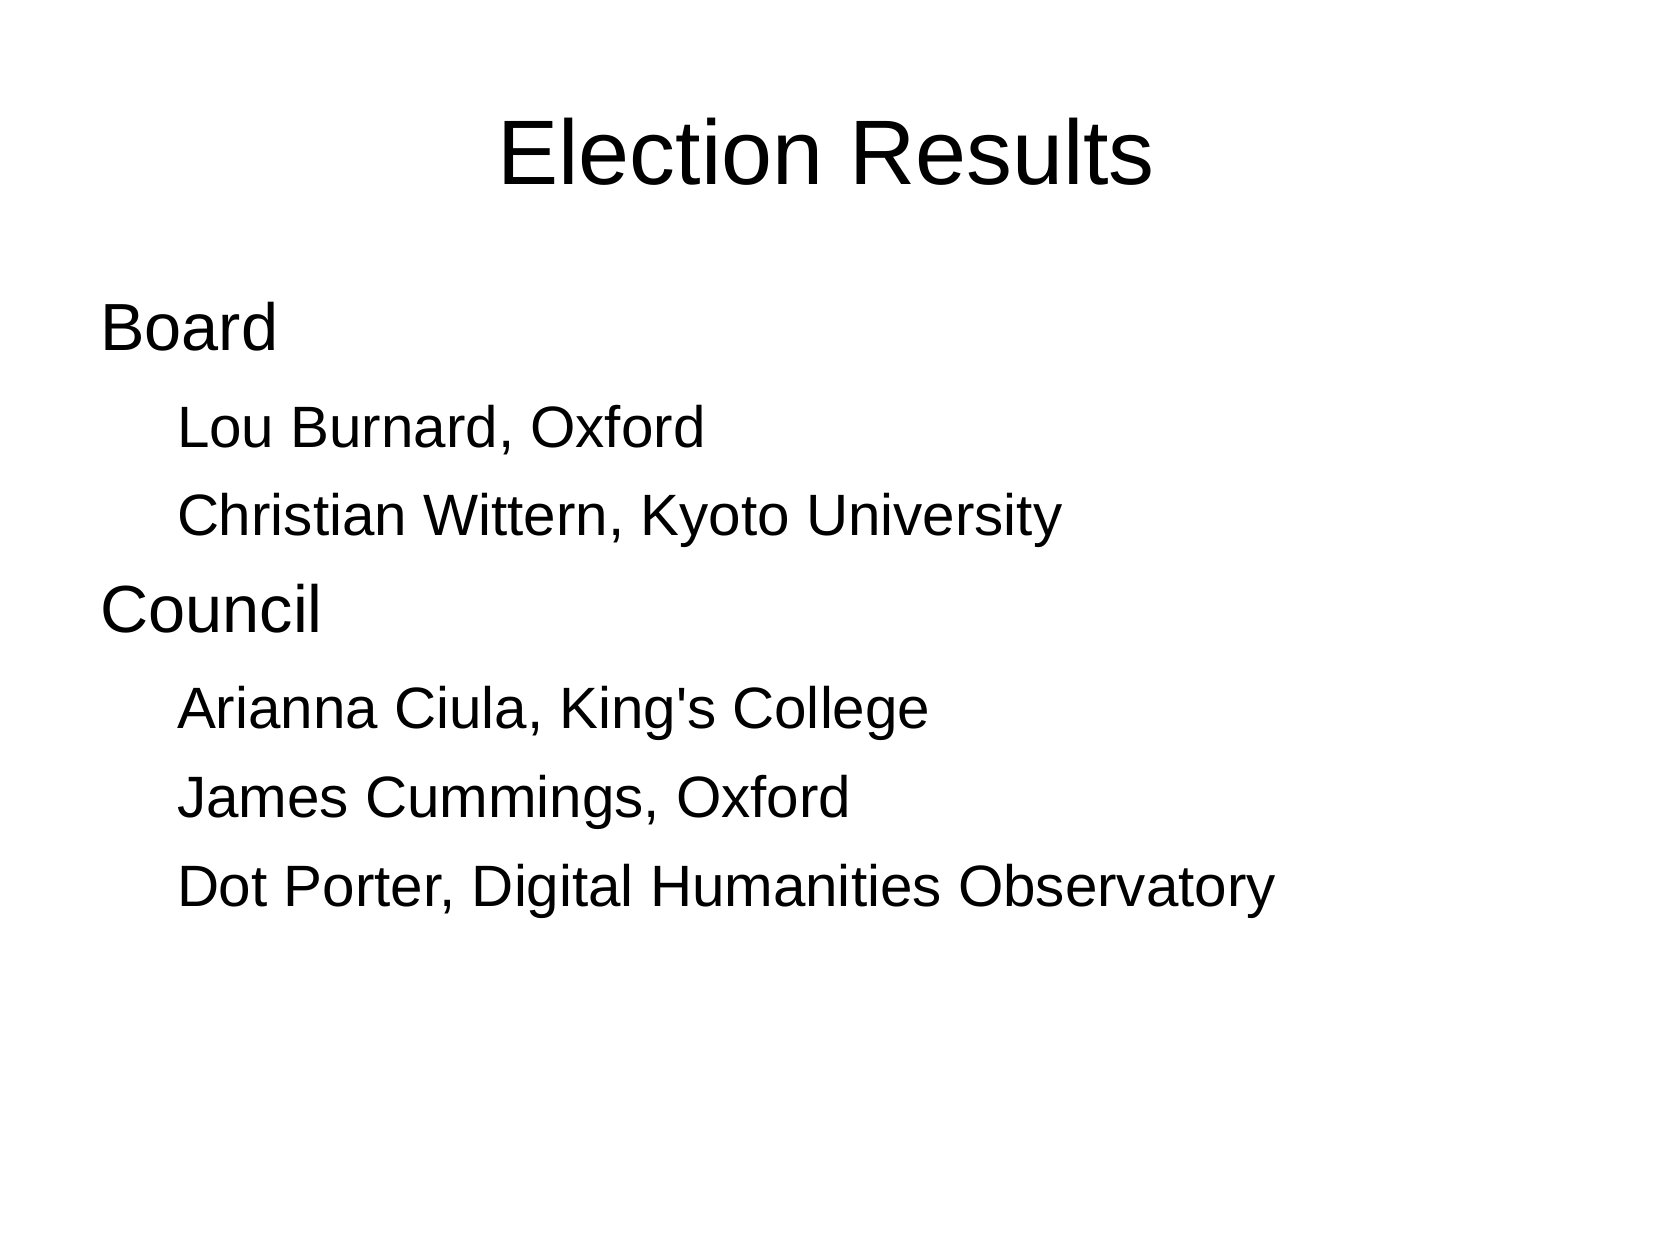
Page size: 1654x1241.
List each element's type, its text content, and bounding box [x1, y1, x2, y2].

list Board Lou Burnard, Oxford Christian Wittern, Kyoto University Council Arianna Ciula, King's College James Cummings, Oxford Dot Porter, Digital Humanities Observatory [82, 290, 1571, 1094]
title Election Results [82, 49, 1571, 257]
